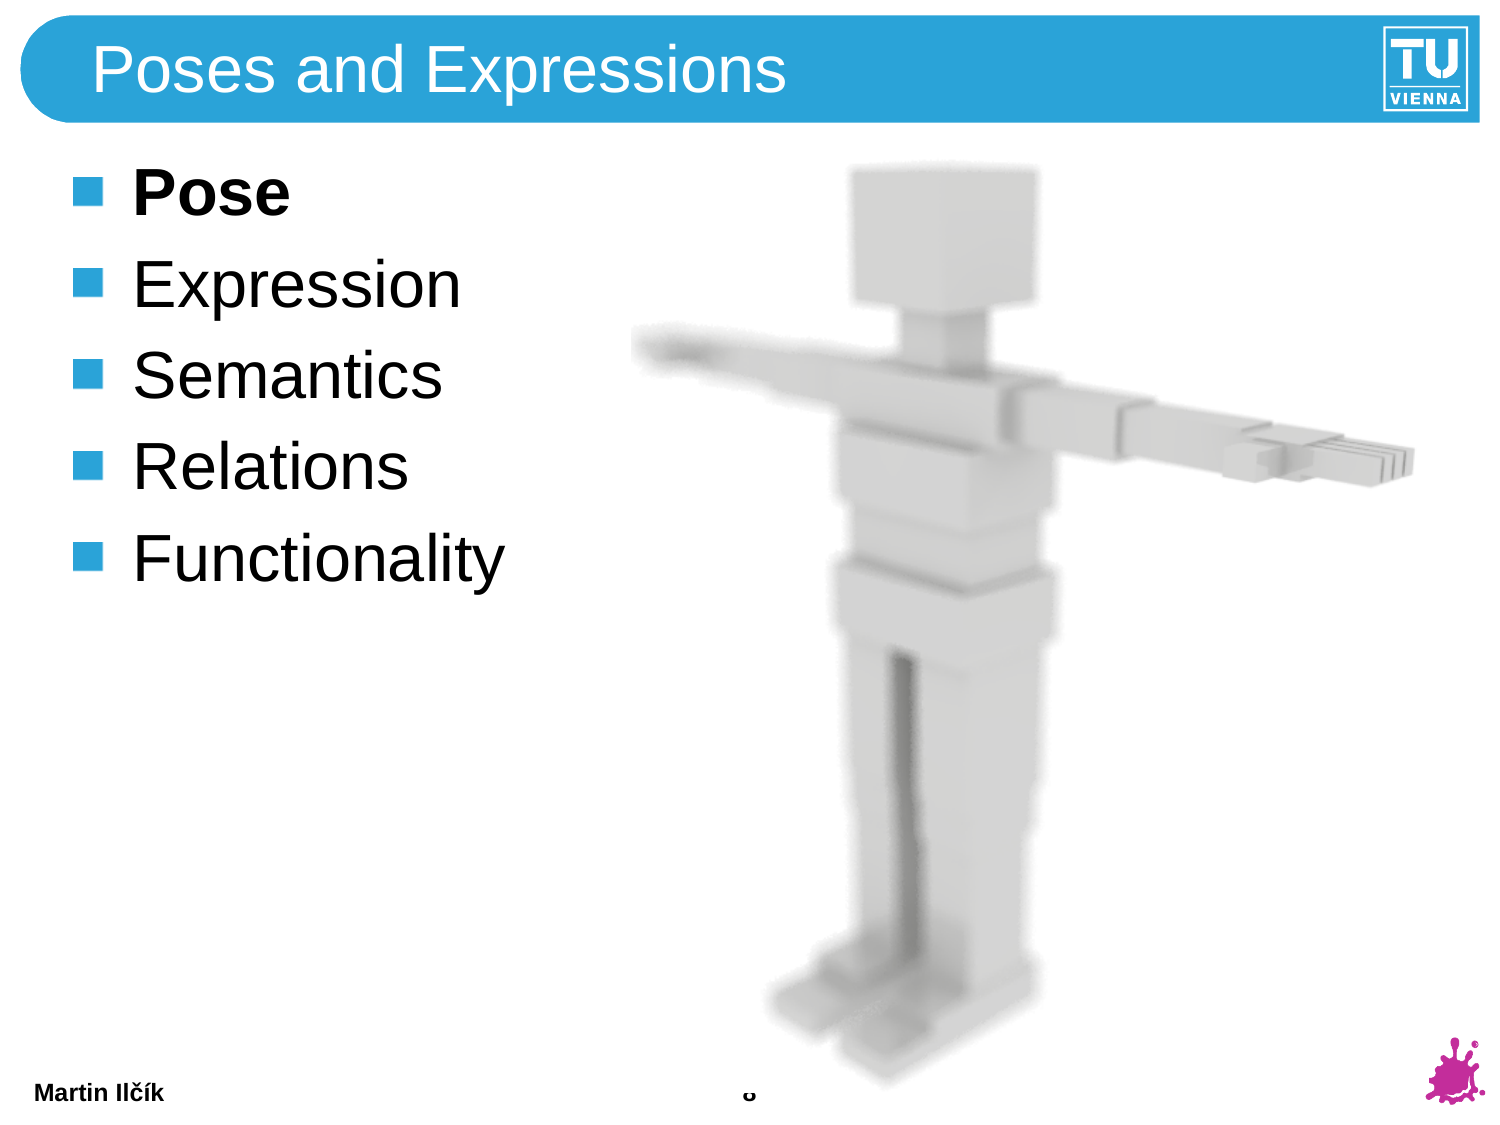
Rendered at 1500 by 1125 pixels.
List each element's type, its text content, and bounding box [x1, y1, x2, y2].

picture [631, 147, 1429, 1093]
title Poses and Expressions [76, 7, 1350, 132]
list Pose Expression Semantics Relations Functionality [59, 147, 631, 1046]
text_box 40 [661, 1093, 838, 1118]
text_box Martin Ilčík [19, 1068, 636, 1118]
